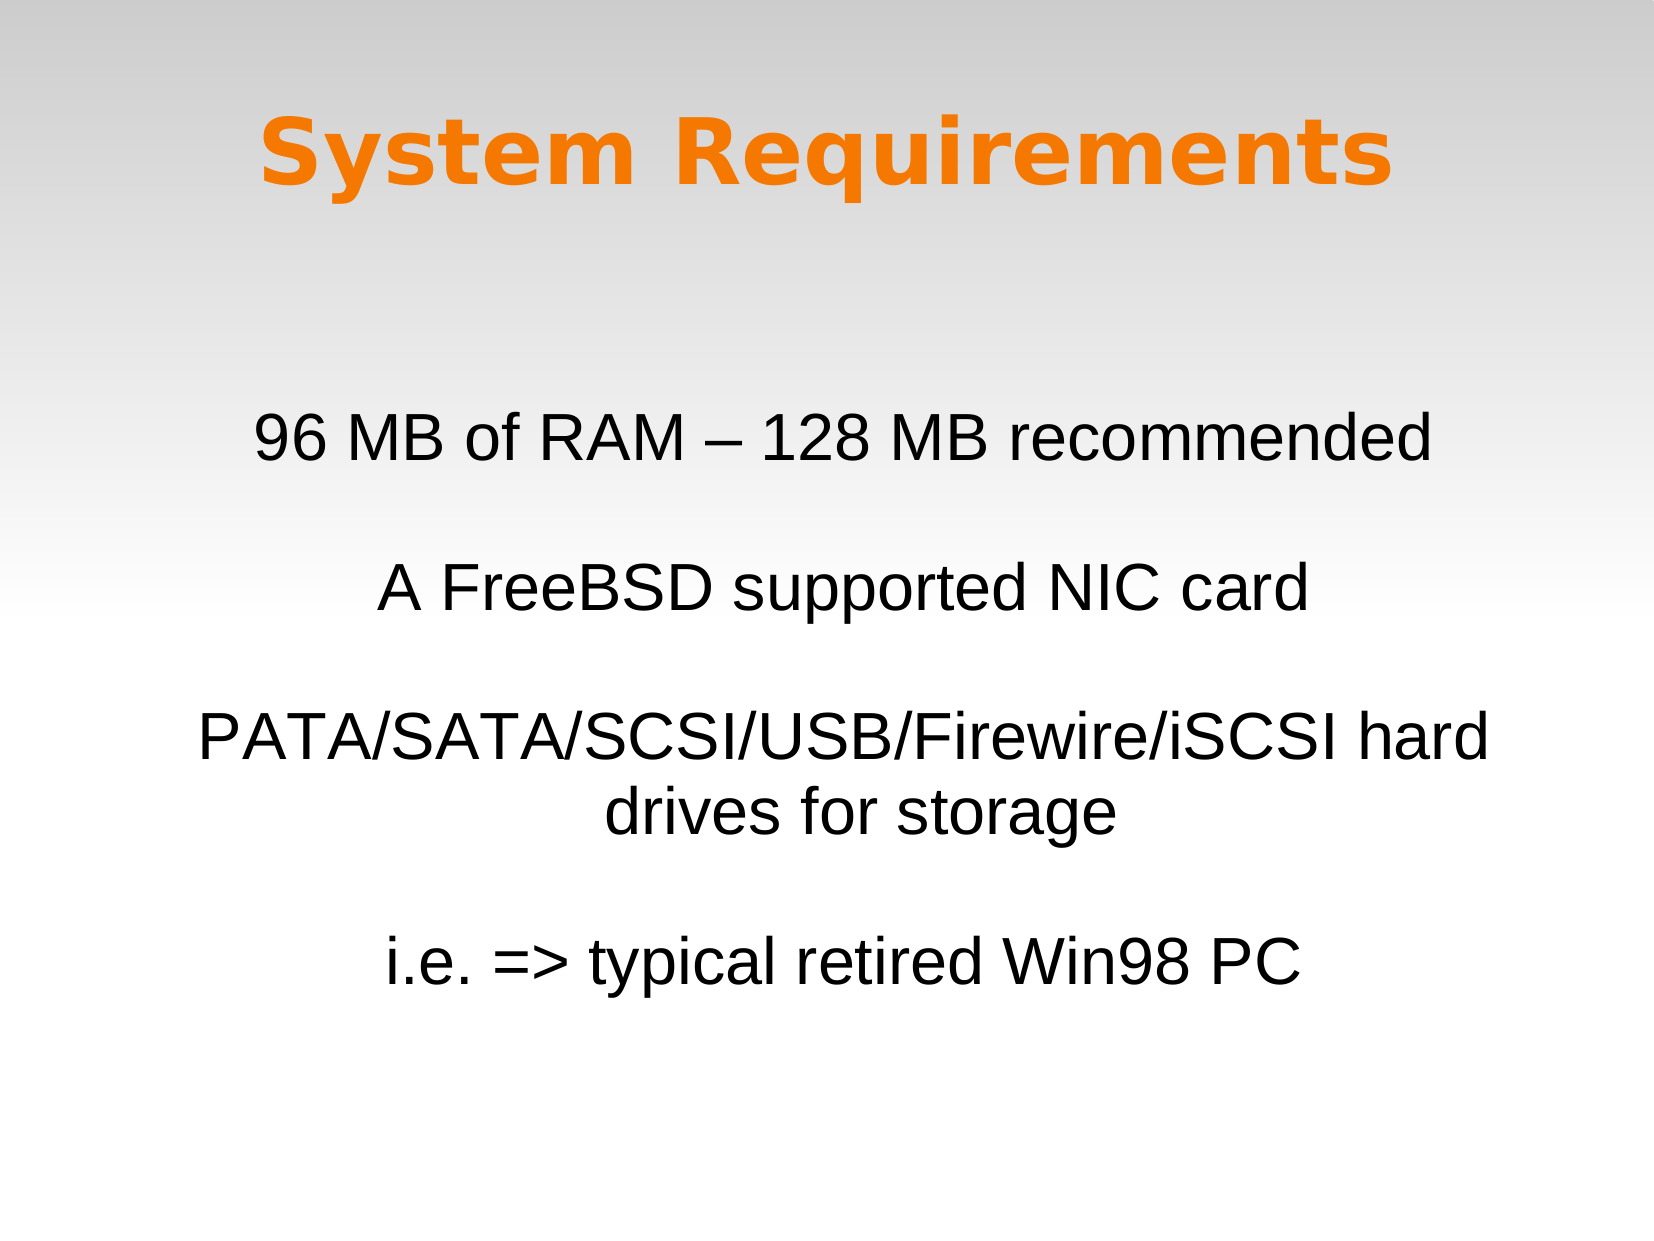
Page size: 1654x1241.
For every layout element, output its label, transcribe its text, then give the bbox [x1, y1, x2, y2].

subtitle 96 MB of RAM – 128 MB recommended A FreeBSD supported NIC card PATA/SATA/SCSI/USB/Firewire/iSCSI hard drives for storage i.e. => typical retired Win98 PC [82, 297, 1571, 1102]
title System Requirements [82, 49, 1571, 257]
